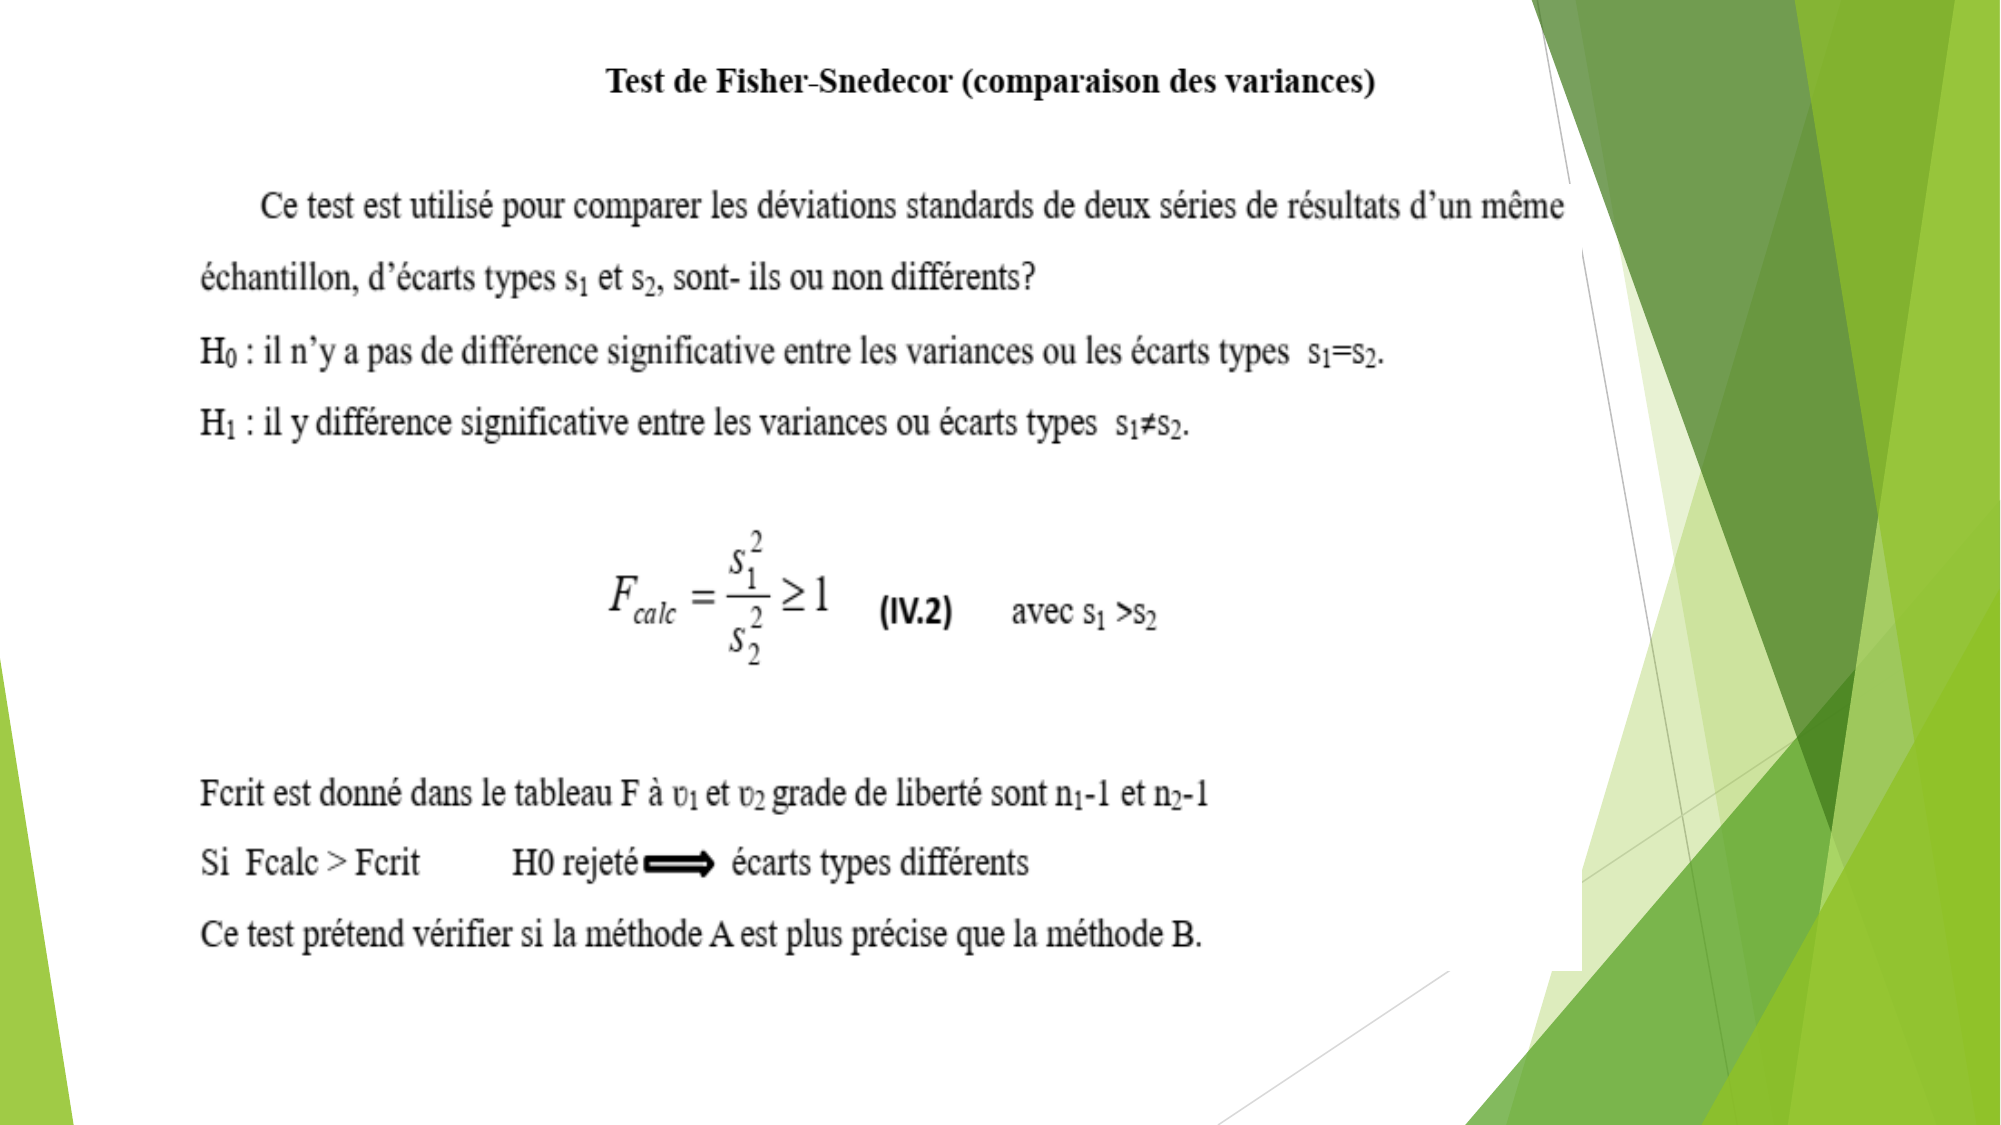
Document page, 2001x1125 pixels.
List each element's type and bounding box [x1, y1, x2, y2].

picture [190, 184, 1582, 971]
picture [601, 54, 1380, 112]
